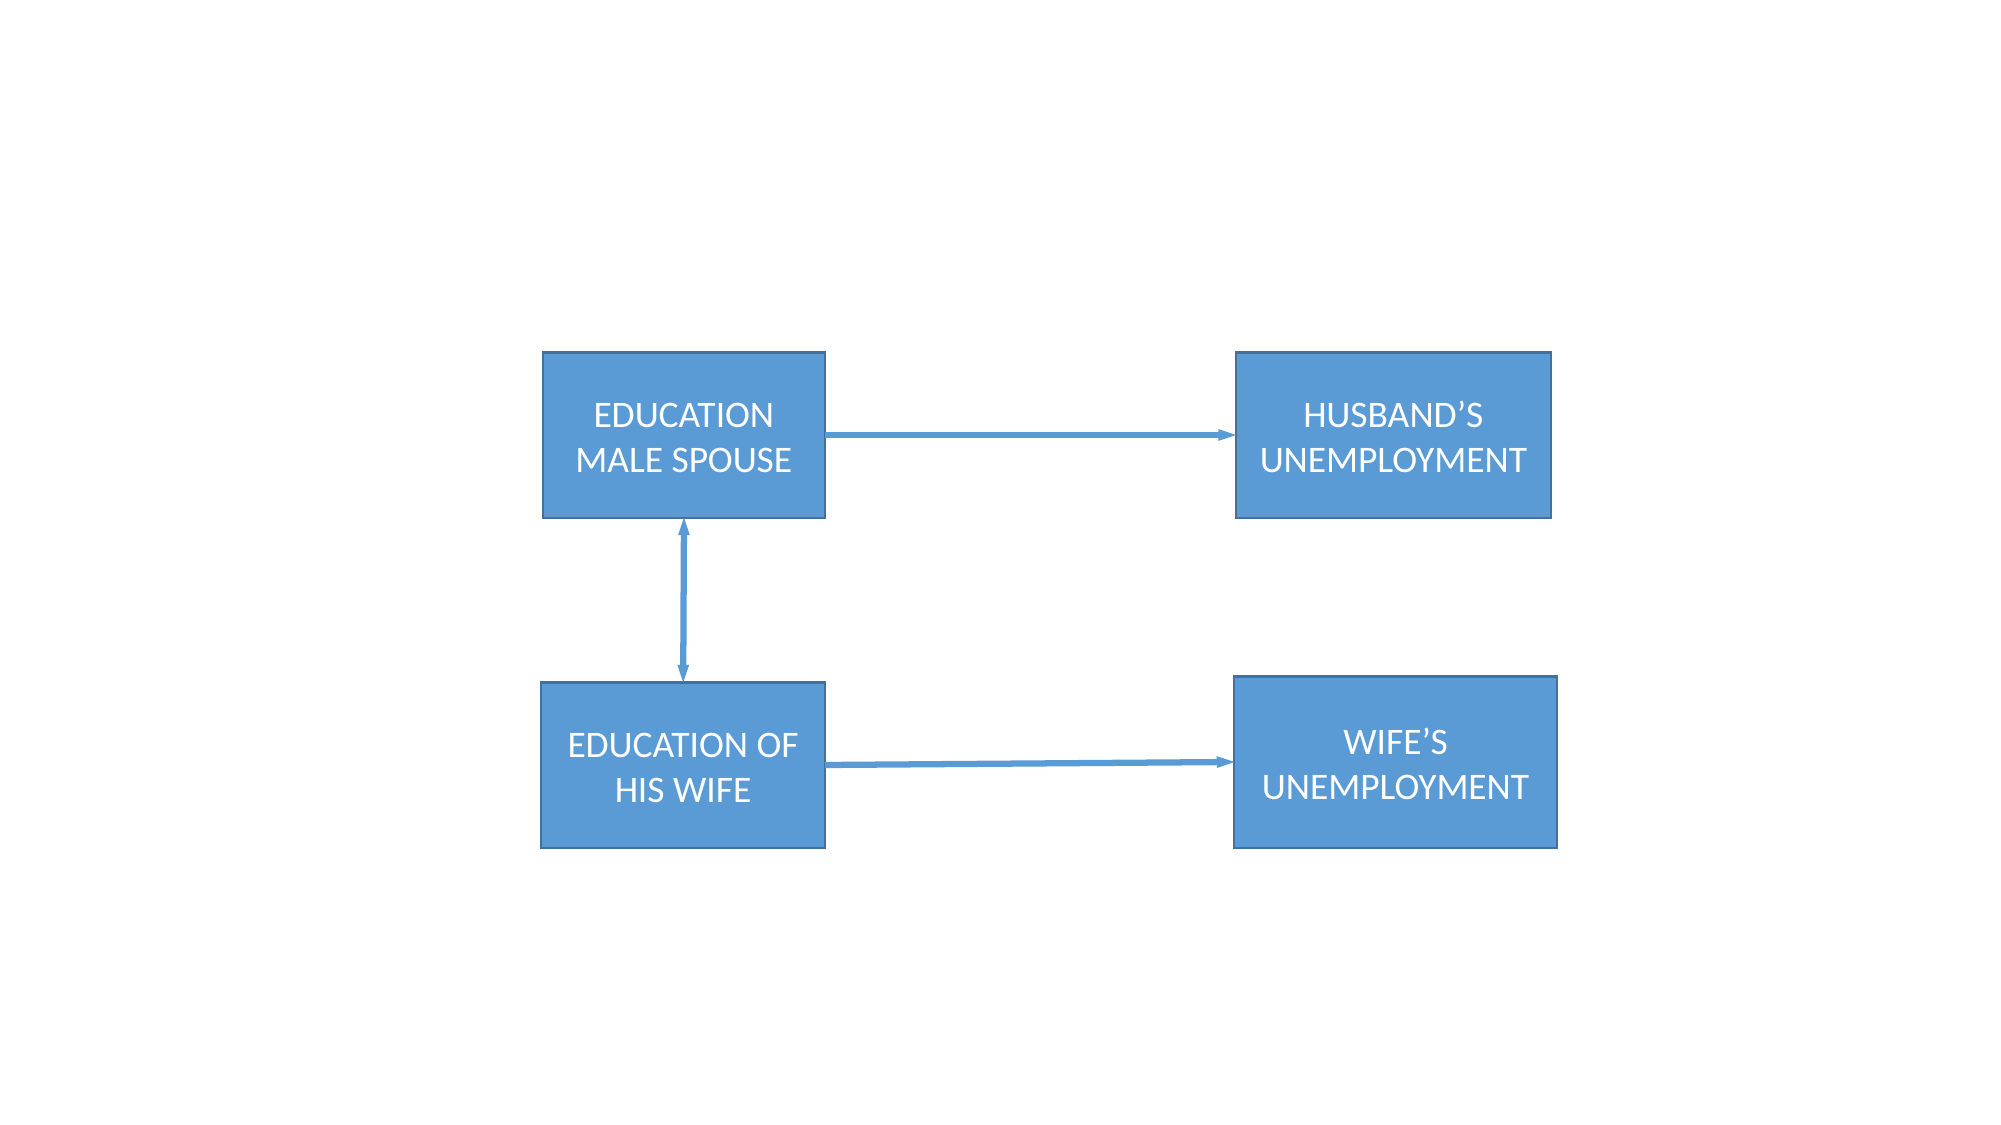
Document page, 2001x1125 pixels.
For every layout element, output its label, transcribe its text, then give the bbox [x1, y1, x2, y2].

text_box EDUCATION MALE SPOUSE [543, 352, 825, 518]
text_box WIFE’S UNEMPLOYMENT [1234, 676, 1557, 848]
text_box EDUCATION OF HIS WIFE [541, 683, 825, 848]
text_box HUSBAND’S UNEMPLOYMENT [1236, 352, 1551, 518]
